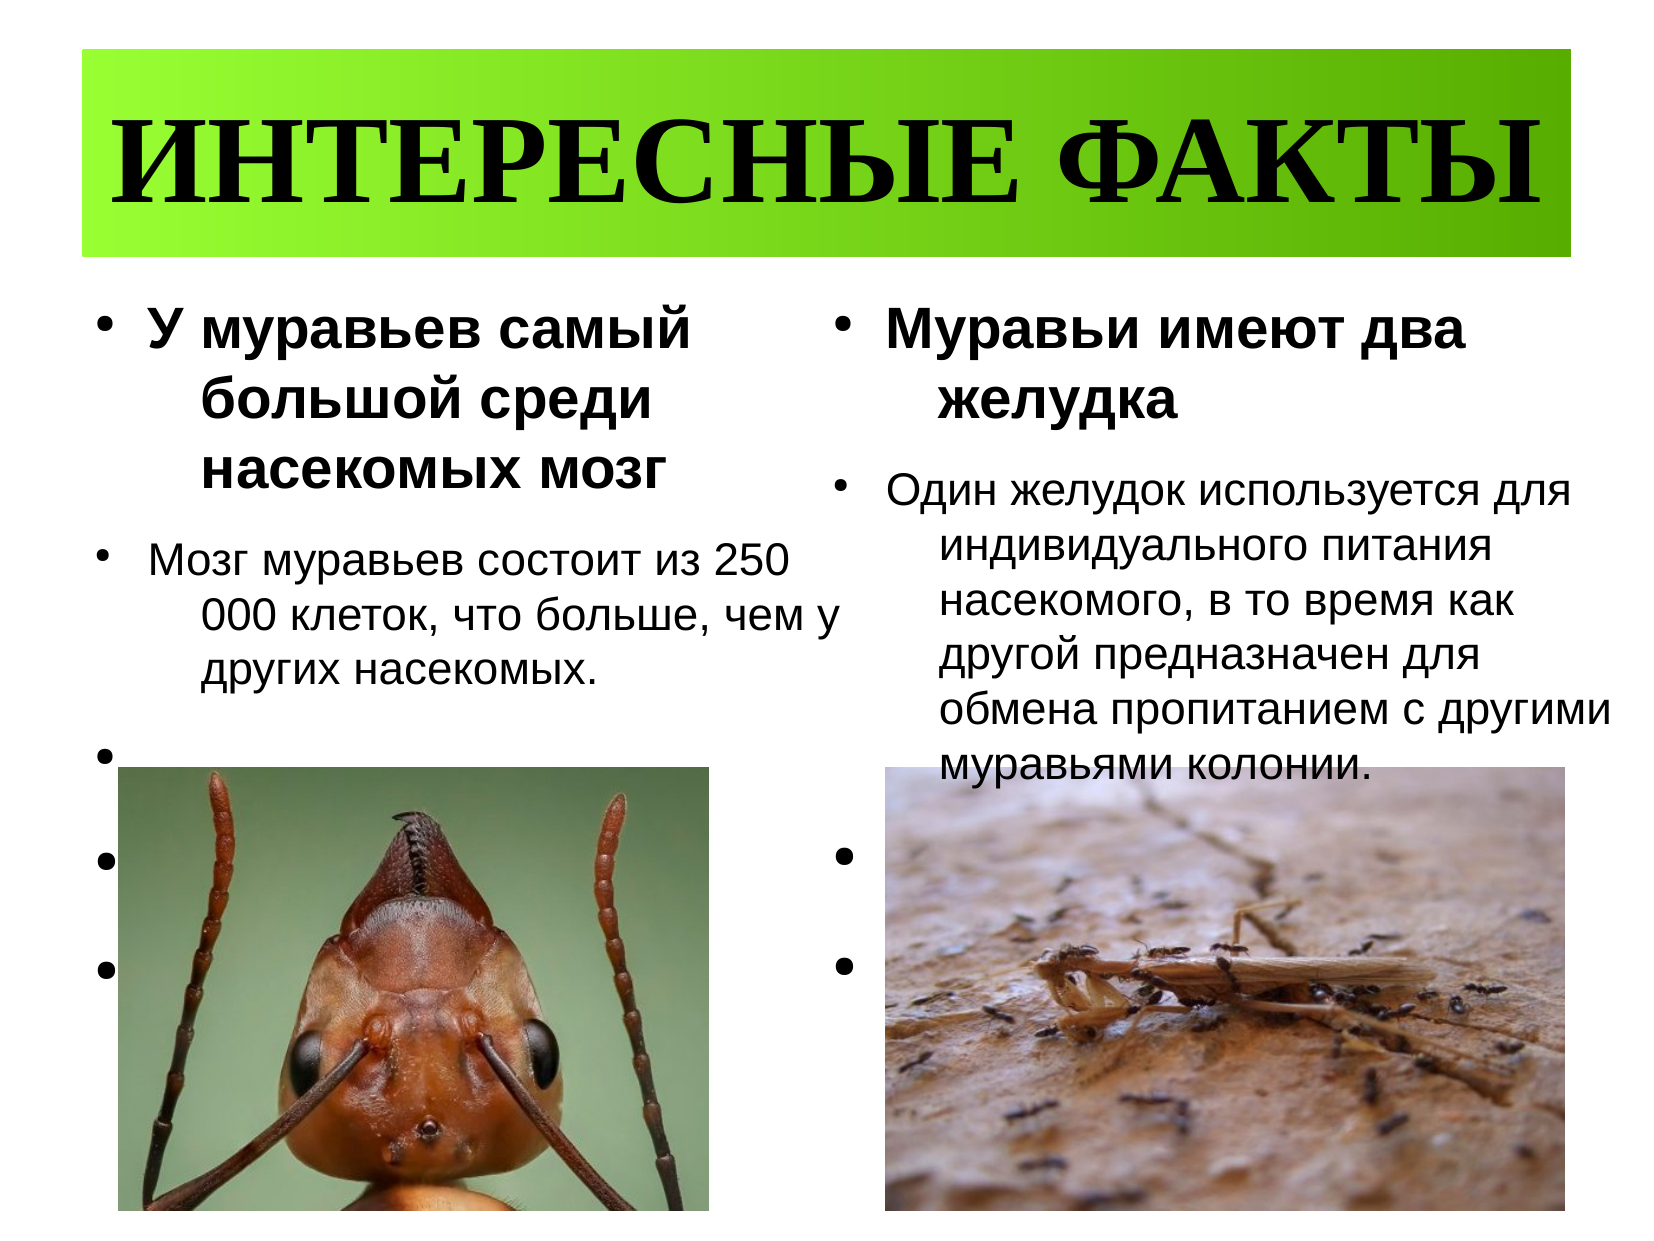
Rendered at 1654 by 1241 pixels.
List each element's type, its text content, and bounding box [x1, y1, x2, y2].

list У муравьев самый большой среди насекомых мозг Мозг муравьев состоит из 250 000 клеток, что больше, чем у других насекомых. [59, 290, 797, 1109]
title ИНТЕРЕСНЫЕ ФАКТЫ [82, 49, 1571, 257]
picture [118, 1109, 709, 1211]
list Муравьи имеют два желудка Один желудок используется для индивидуального питания насекомого, в то время как другой предназначен для обмена пропитанием с другими муравьями колонии. [797, 290, 1625, 1109]
picture [885, 1109, 1565, 1211]
